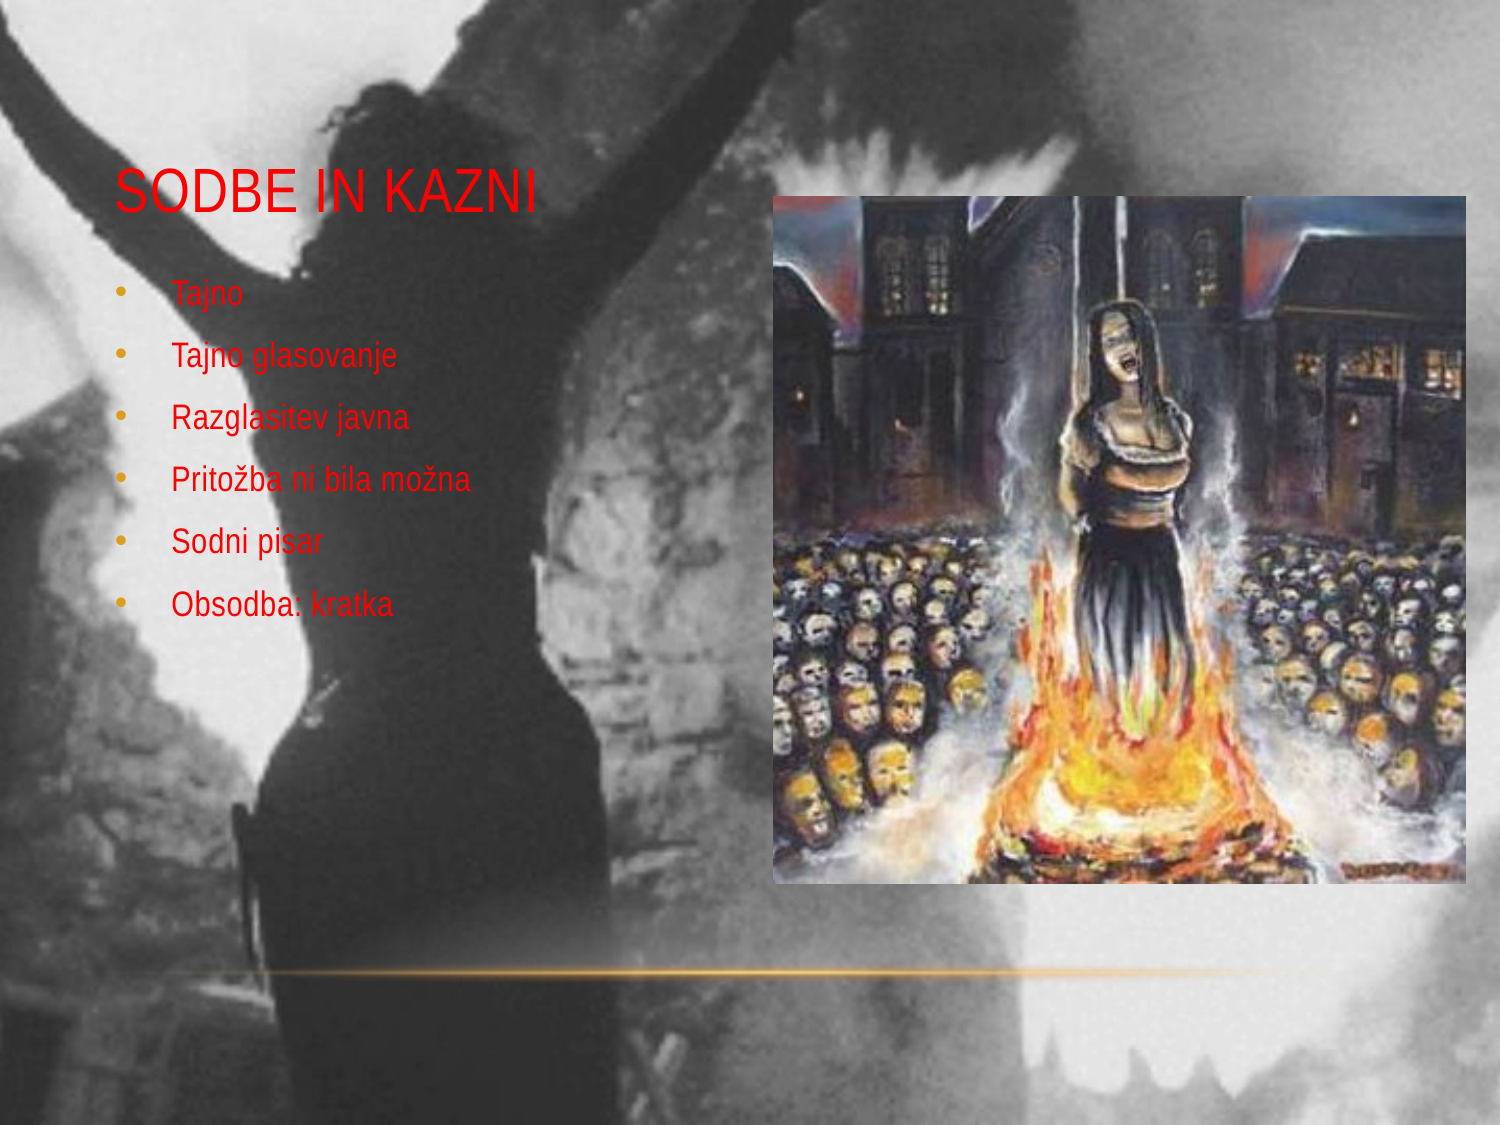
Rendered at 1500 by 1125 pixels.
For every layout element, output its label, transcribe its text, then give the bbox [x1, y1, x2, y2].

list Tajno Tajno glasovanje Razglasitev javna Pritožba ni bila možna Sodni pisar Obsodba: kratka [99, 262, 1400, 938]
title Sodbe in kazni [99, 45, 1400, 233]
picture [0, 0, 1500, 1125]
